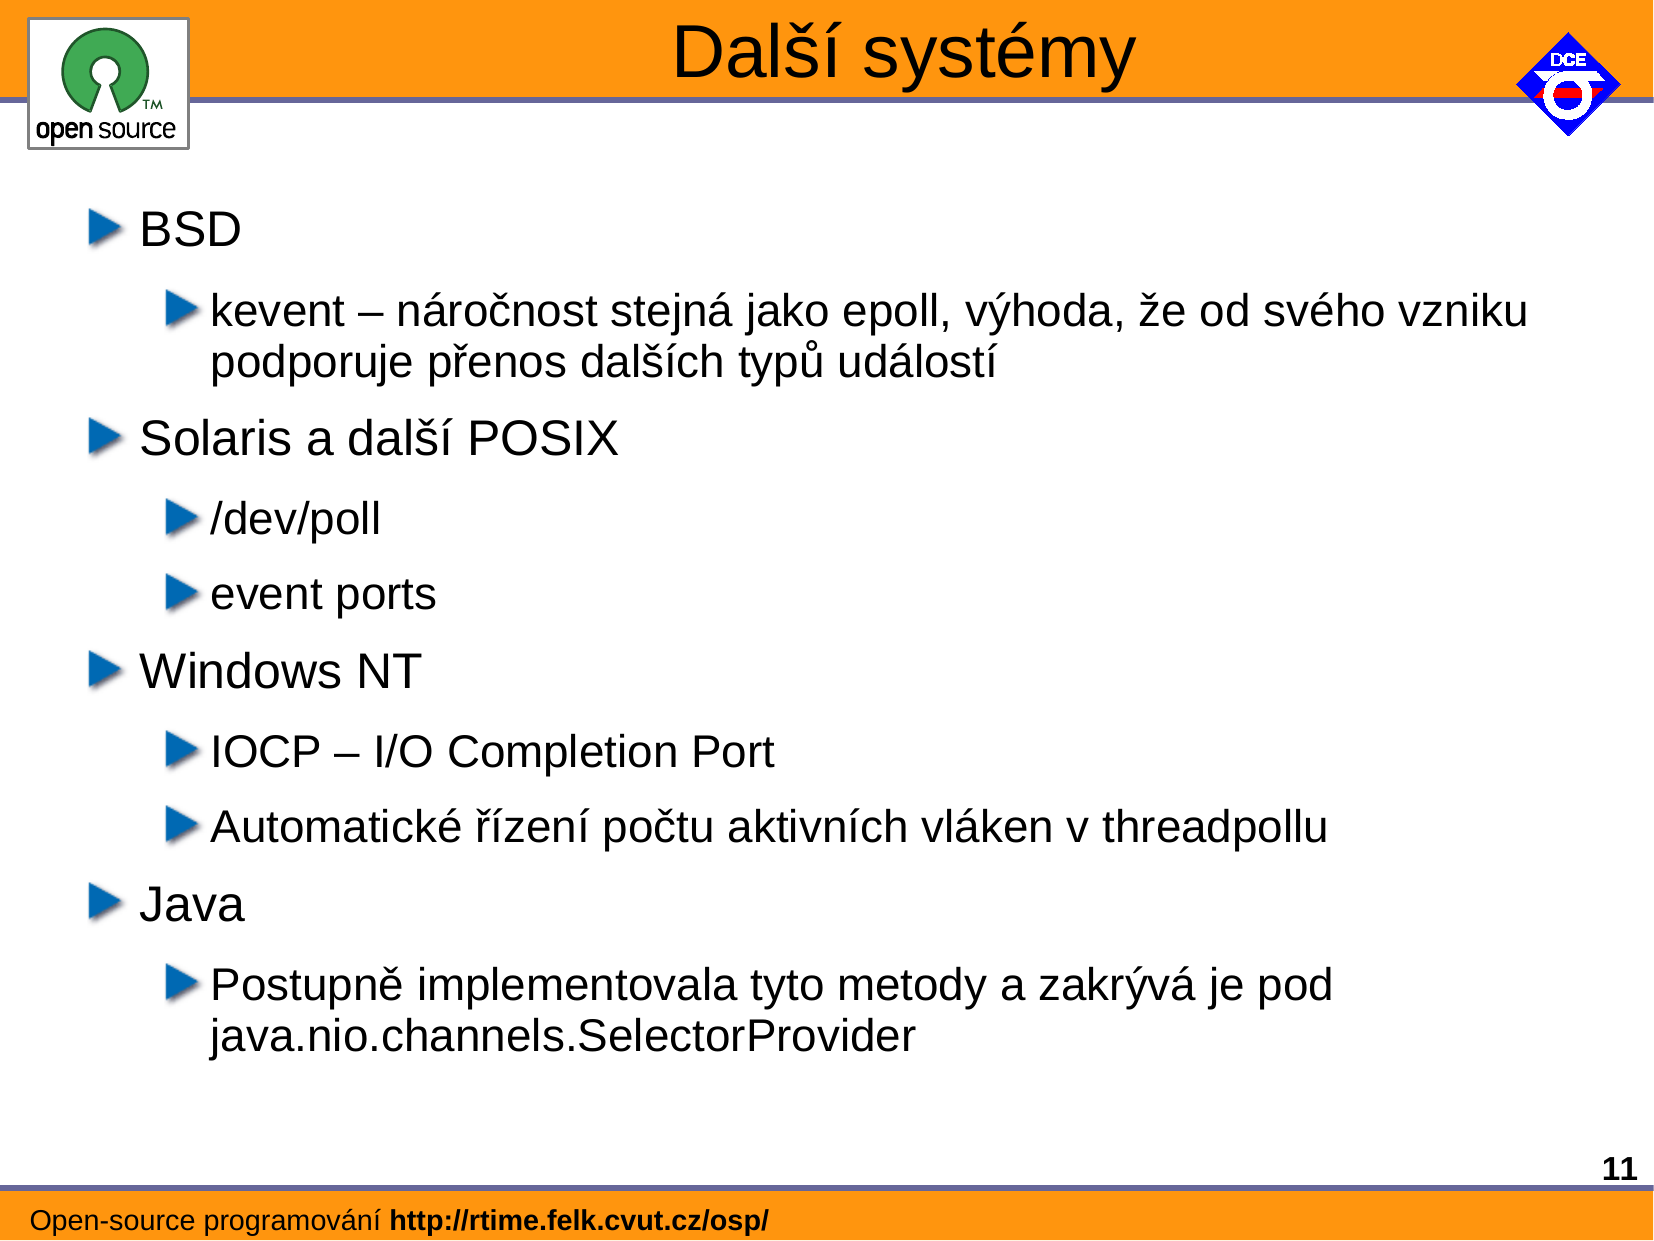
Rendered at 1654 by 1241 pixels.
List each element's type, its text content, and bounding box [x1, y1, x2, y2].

list BSD kevent – náročnost stejná jako epoll, výhoda, že od svého vzniku podporuje přenos dalších typů událostí Solaris a další POSIX /dev/poll event ports Windows NT IOCP – I/O Completion Port Automatické řízení počtu aktivních vláken v threadpollu Java Postupně implementovala tyto metody a zakrývá je pod java.nio.channels.SelectorProvider [68, 201, 1592, 1133]
title Další systémy [178, 4, 1631, 98]
